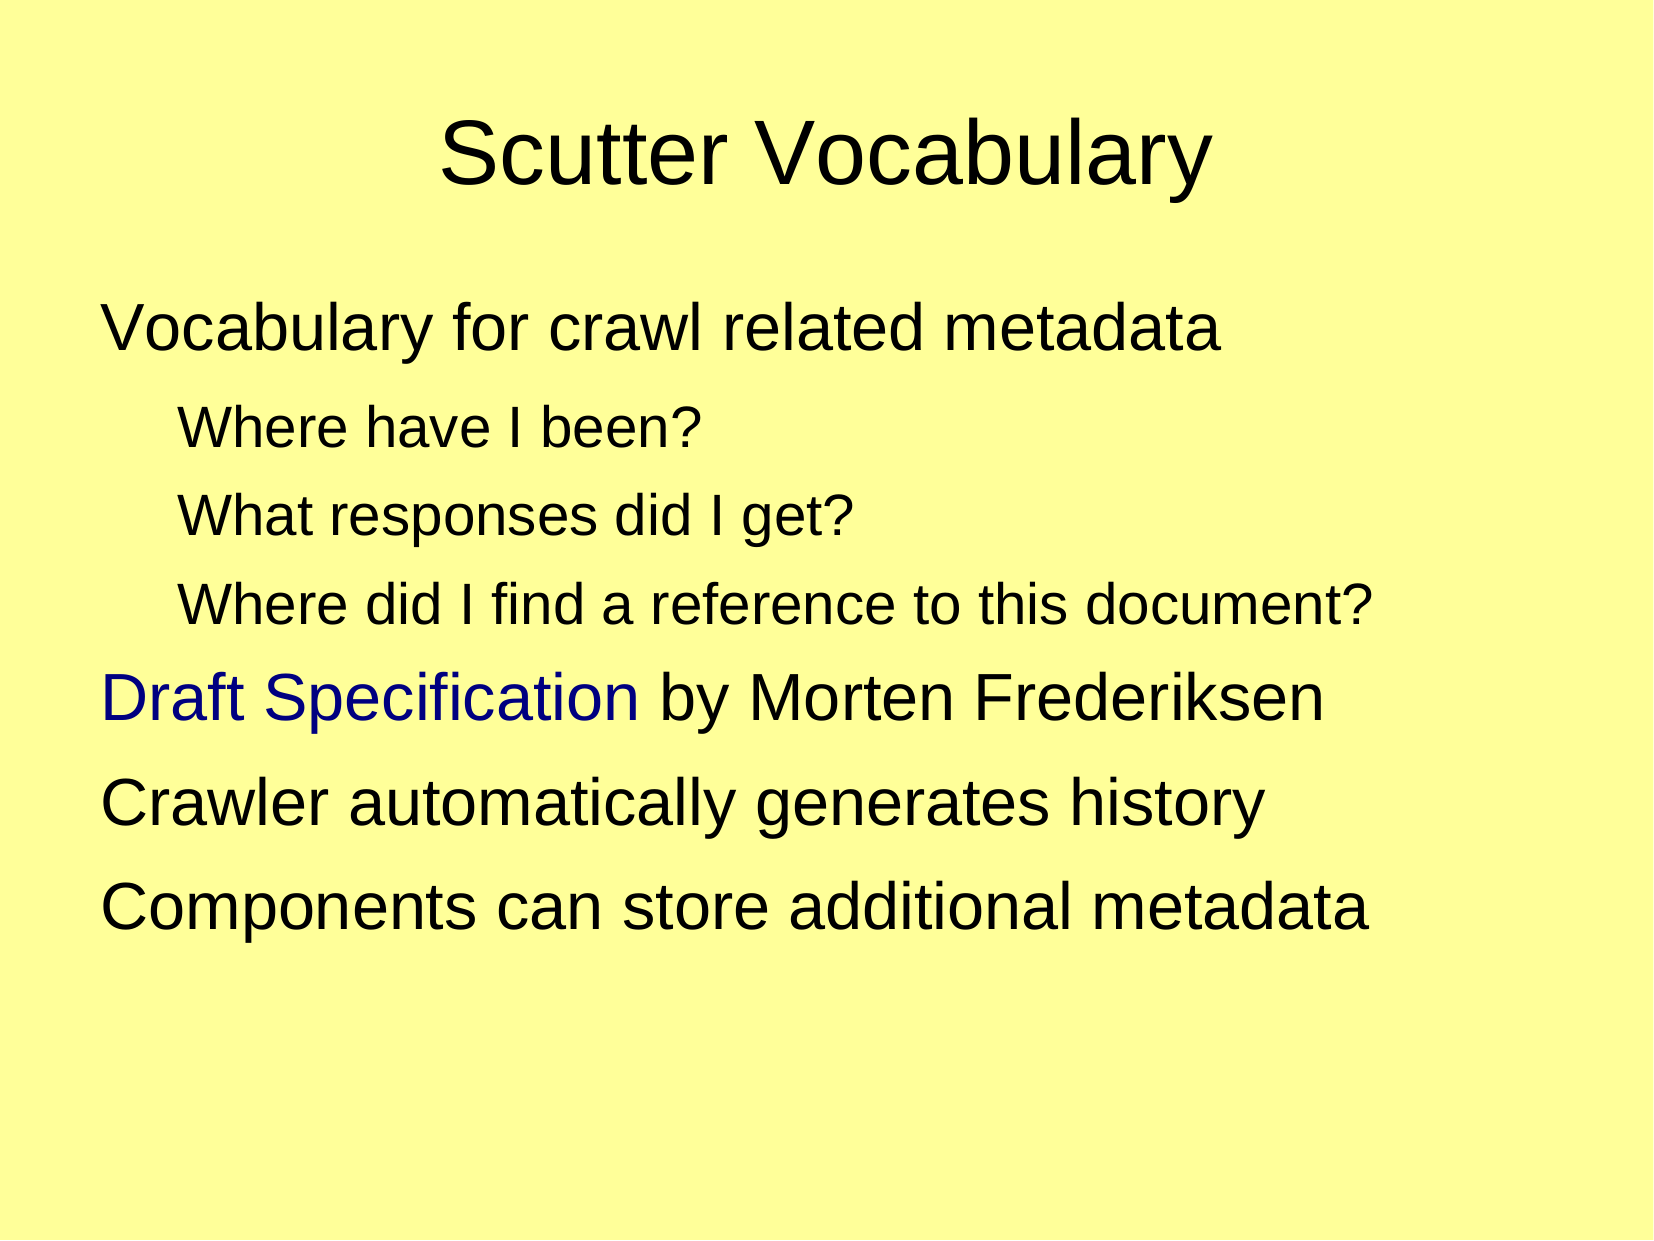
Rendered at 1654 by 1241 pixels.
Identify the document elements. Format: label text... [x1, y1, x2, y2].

title Scutter Vocabulary [82, 49, 1571, 257]
list Vocabulary for crawl related metadata Where have I been? What responses did I get? Where did I find a reference to this document? Draft Specification by Morten Frederiksen Crawler automatically generates history Components can store additional metadata [82, 290, 1571, 1109]
